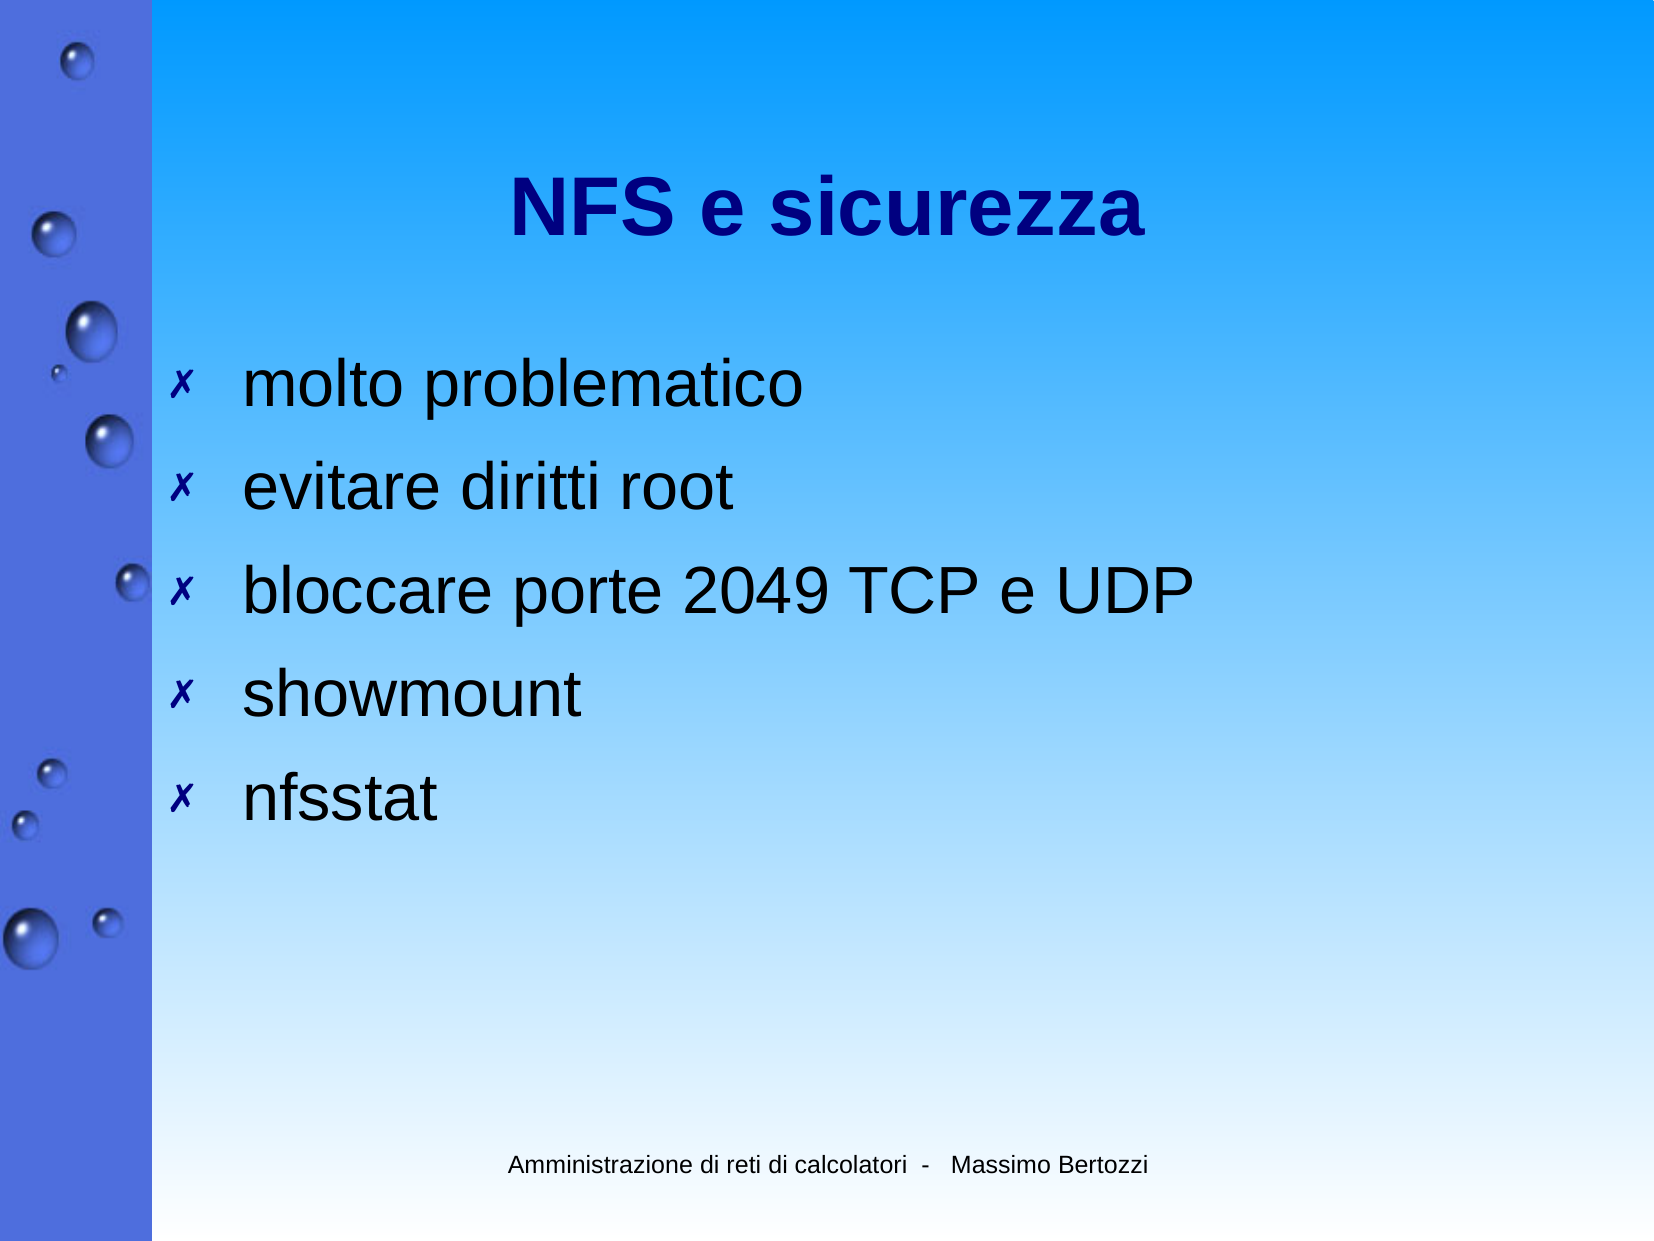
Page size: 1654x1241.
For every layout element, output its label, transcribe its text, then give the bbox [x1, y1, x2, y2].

picture [0, 0, 152, 1241]
title NFS e sicurezza [121, 102, 1534, 311]
list molto problematico evitare diritti root bloccare porte 2049 TCP e UDP showmount nfsstat [159, 346, 1572, 1128]
